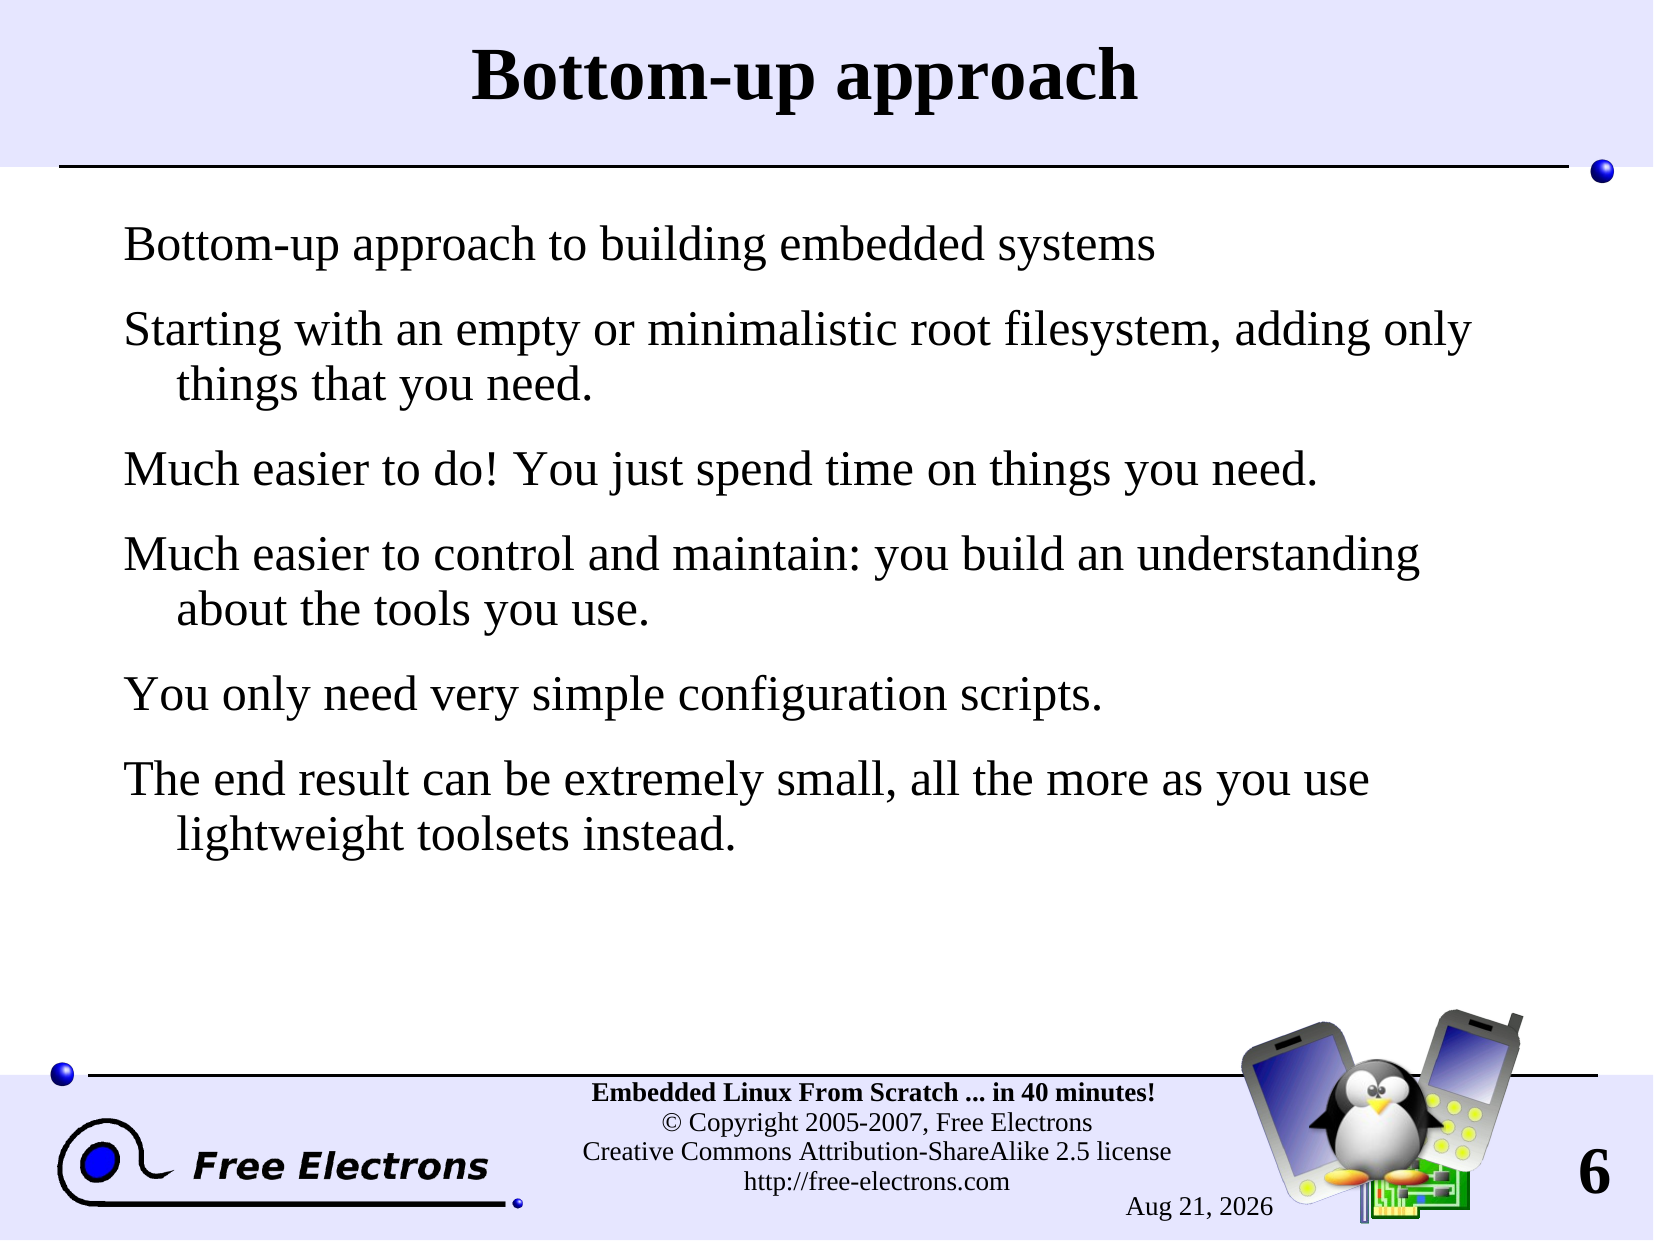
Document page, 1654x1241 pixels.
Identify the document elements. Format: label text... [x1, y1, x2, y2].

picture [1225, 1007, 1538, 1241]
list Bottom-up approach to building embedded systems Starting with an empty or minimalistic root filesystem, adding only things that you need. Much easier to do! You just spend time on things you need. Much easier to control and maintain: you build an understanding about the tools you use. You only need very simple configuration scripts. The end result can be extremely small, all the more as you use lightweight toolsets instead. [105, 216, 1518, 1040]
picture [50, 1107, 527, 1216]
title Bottom-up approach [60, 18, 1551, 132]
